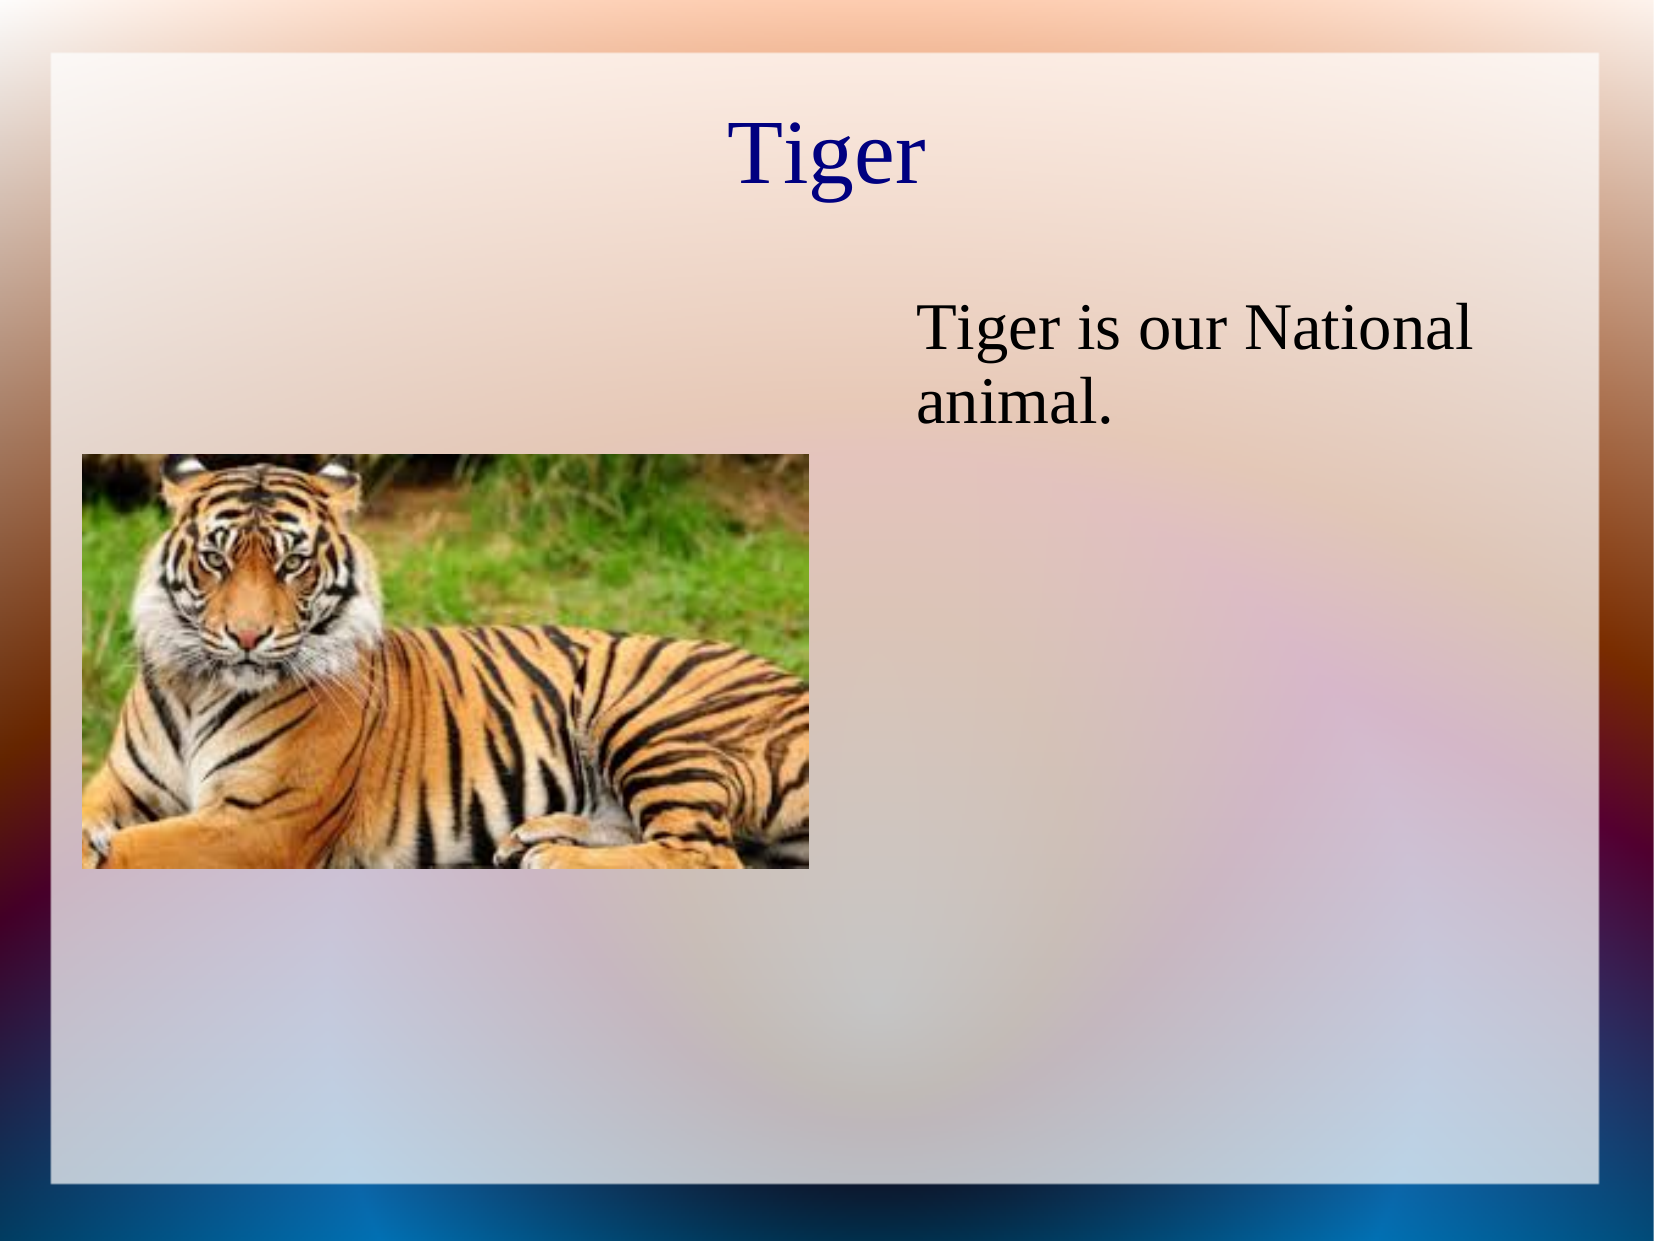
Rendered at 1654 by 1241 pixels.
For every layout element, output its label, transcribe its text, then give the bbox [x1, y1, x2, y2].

picture [0, 0, 1654, 1241]
list Tiger is our National animal. [845, 290, 1572, 1034]
title Tiger [82, 49, 1571, 257]
